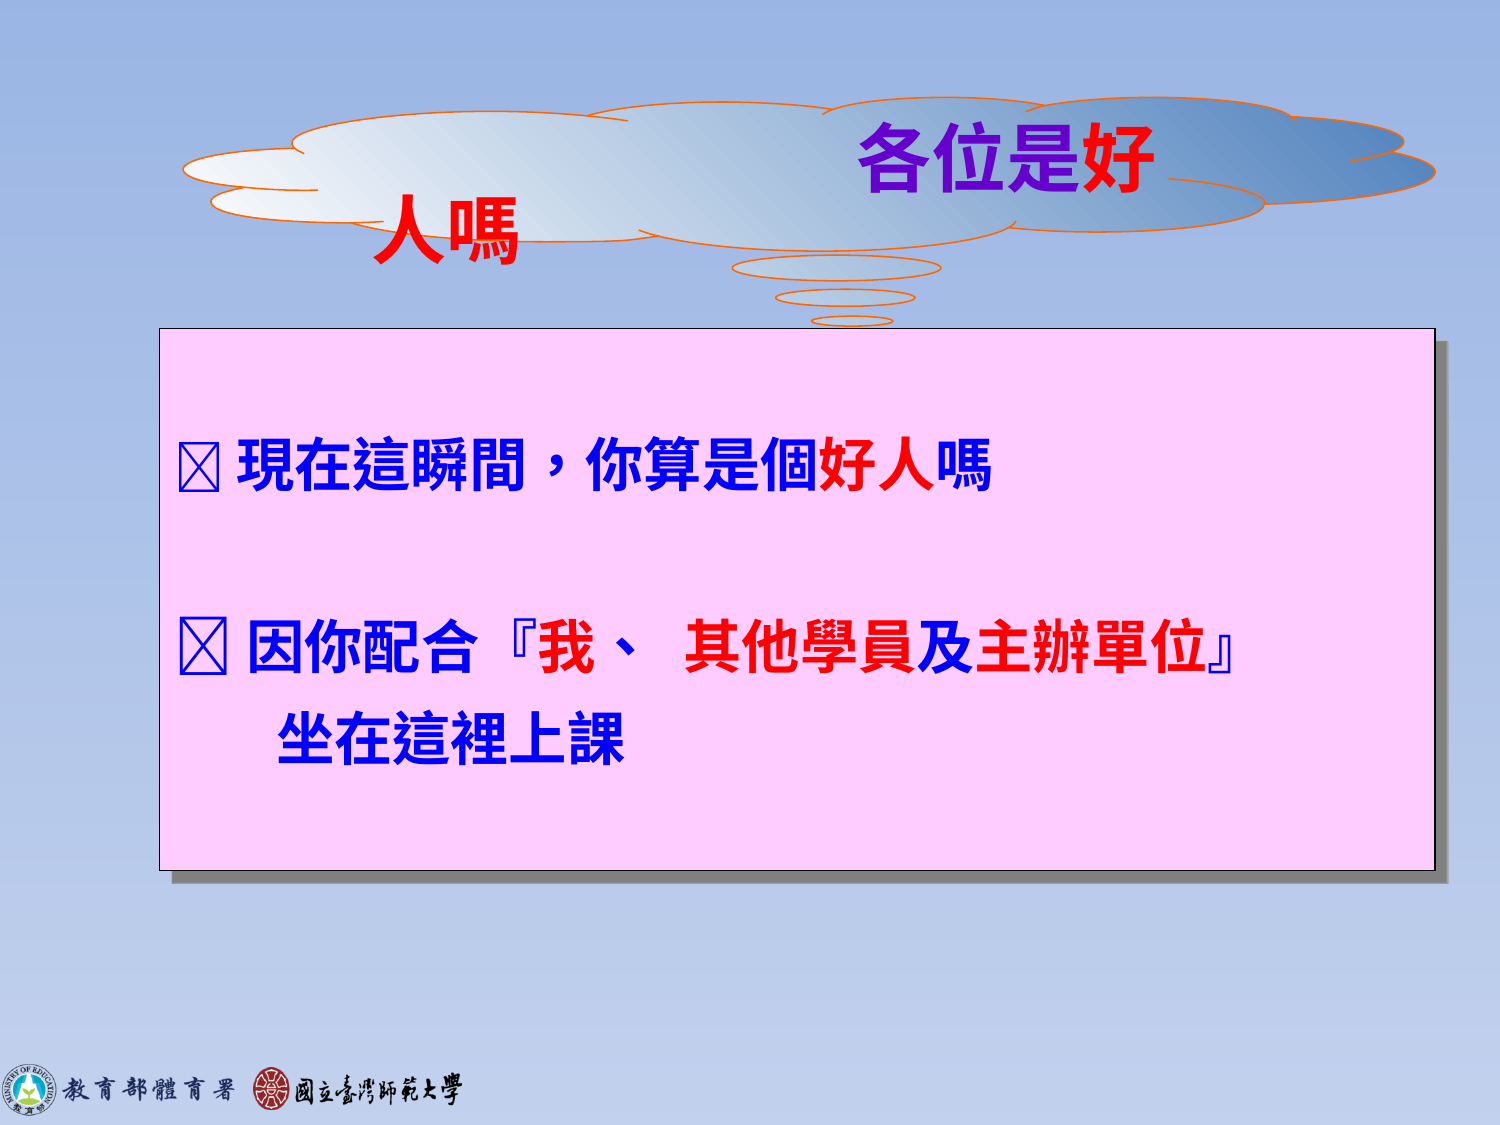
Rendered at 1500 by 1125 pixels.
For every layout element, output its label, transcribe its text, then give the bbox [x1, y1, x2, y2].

text_box 各位是好人嗎 [183, 97, 1436, 252]
text_box 各位是好人嗎 [811, 316, 893, 327]
text_box 現在這瞬間，你算是個好人嗎 因你配合『我、 其他學員及主辦單位』 坐在這裡上課 [159, 328, 1435, 871]
text_box 各位是好人嗎 [459, 209, 464, 236]
text_box 各位是好人嗎 [775, 289, 915, 307]
text_box 各位是好人嗎 [732, 255, 941, 281]
